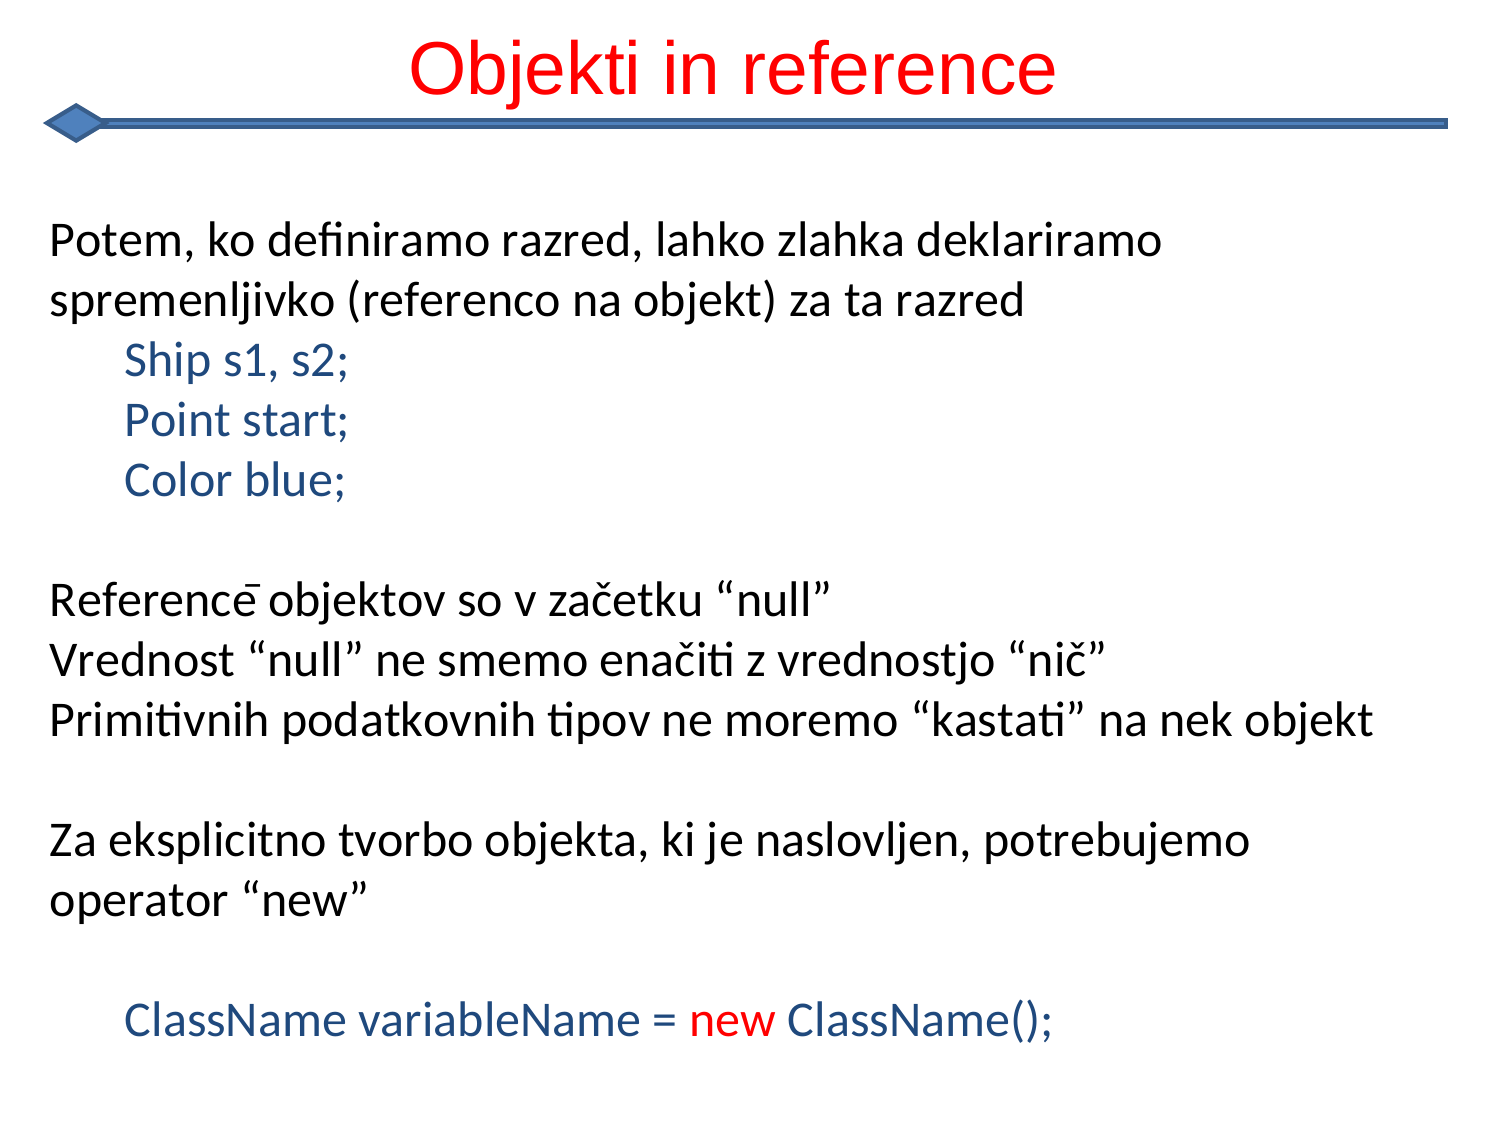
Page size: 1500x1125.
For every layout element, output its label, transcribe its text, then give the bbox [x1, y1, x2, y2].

title Objekti in reference [58, 0, 1409, 129]
text_box – [227, 547, 288, 614]
text_box Potem, ko definiramo razred, lahko zlahka deklariramo spremenljivko (referenco na objekt) za ta razred Ship s1, s2; Point start; Color blue; Reference objektov so v začetku “null” Vrednost “null” ne smemo enačiti z vrednostjo “nič” Primitivnih podatkovnih tipov ne moremo “kastati” na nek objekt Za eksplicitno tvorbo objekta, ki je naslovljen, potrebujemo operator “new” ClassName variableName = new ClassName(); [35, 199, 1454, 1055]
